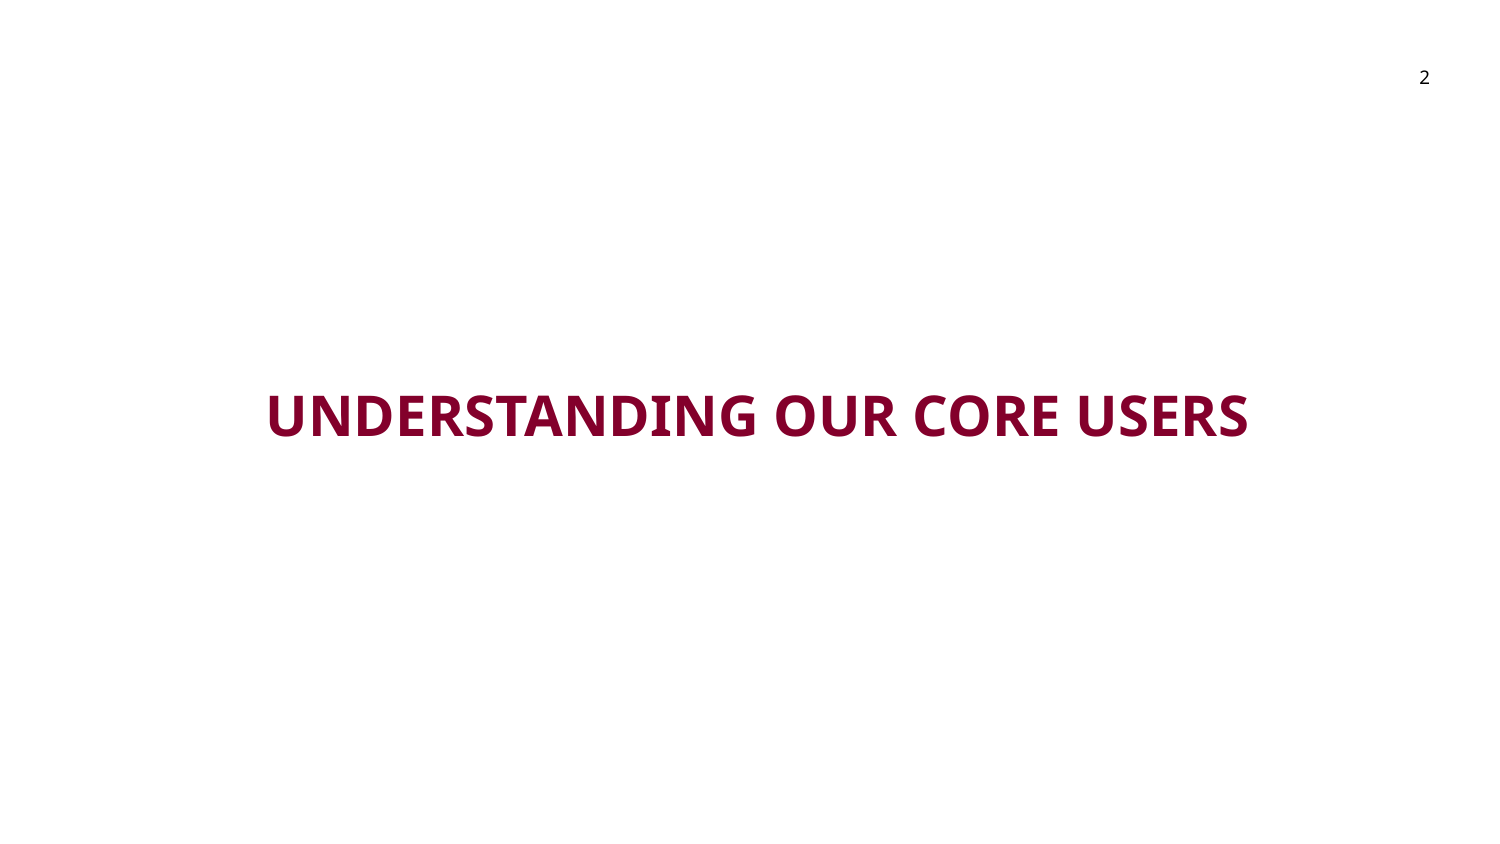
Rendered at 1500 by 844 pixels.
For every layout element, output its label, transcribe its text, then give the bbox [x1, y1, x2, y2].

slide_number <number> [1388, 65, 1431, 111]
title UNDERSTANDING OUR CORE USERS [159, 380, 1357, 464]
